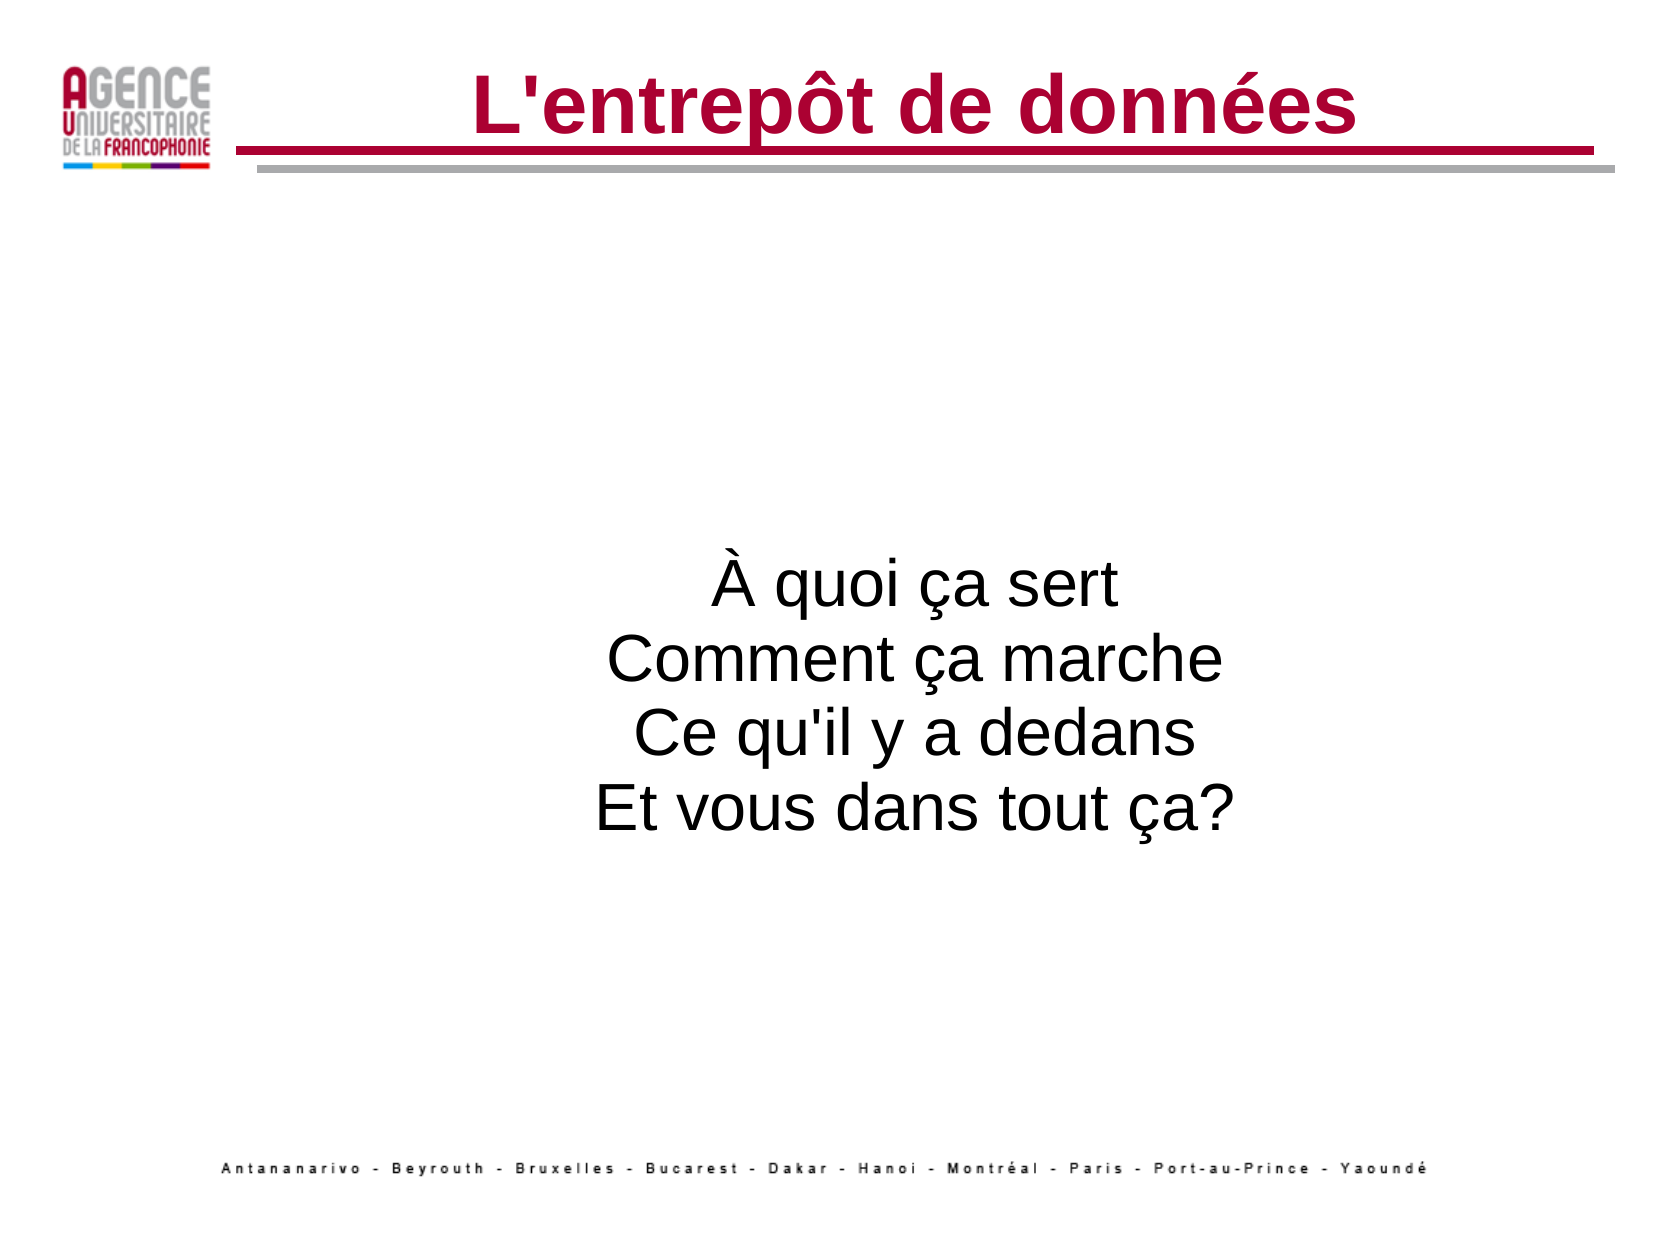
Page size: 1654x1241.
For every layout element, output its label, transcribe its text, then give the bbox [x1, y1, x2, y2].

picture [29, 29, 1625, 1241]
title L'entrepôt de données [236, 58, 1595, 152]
subtitle À quoi ça sert Comment ça marche Ce qu'il y a dedans Et vous dans tout ça? [236, 241, 1595, 1150]
